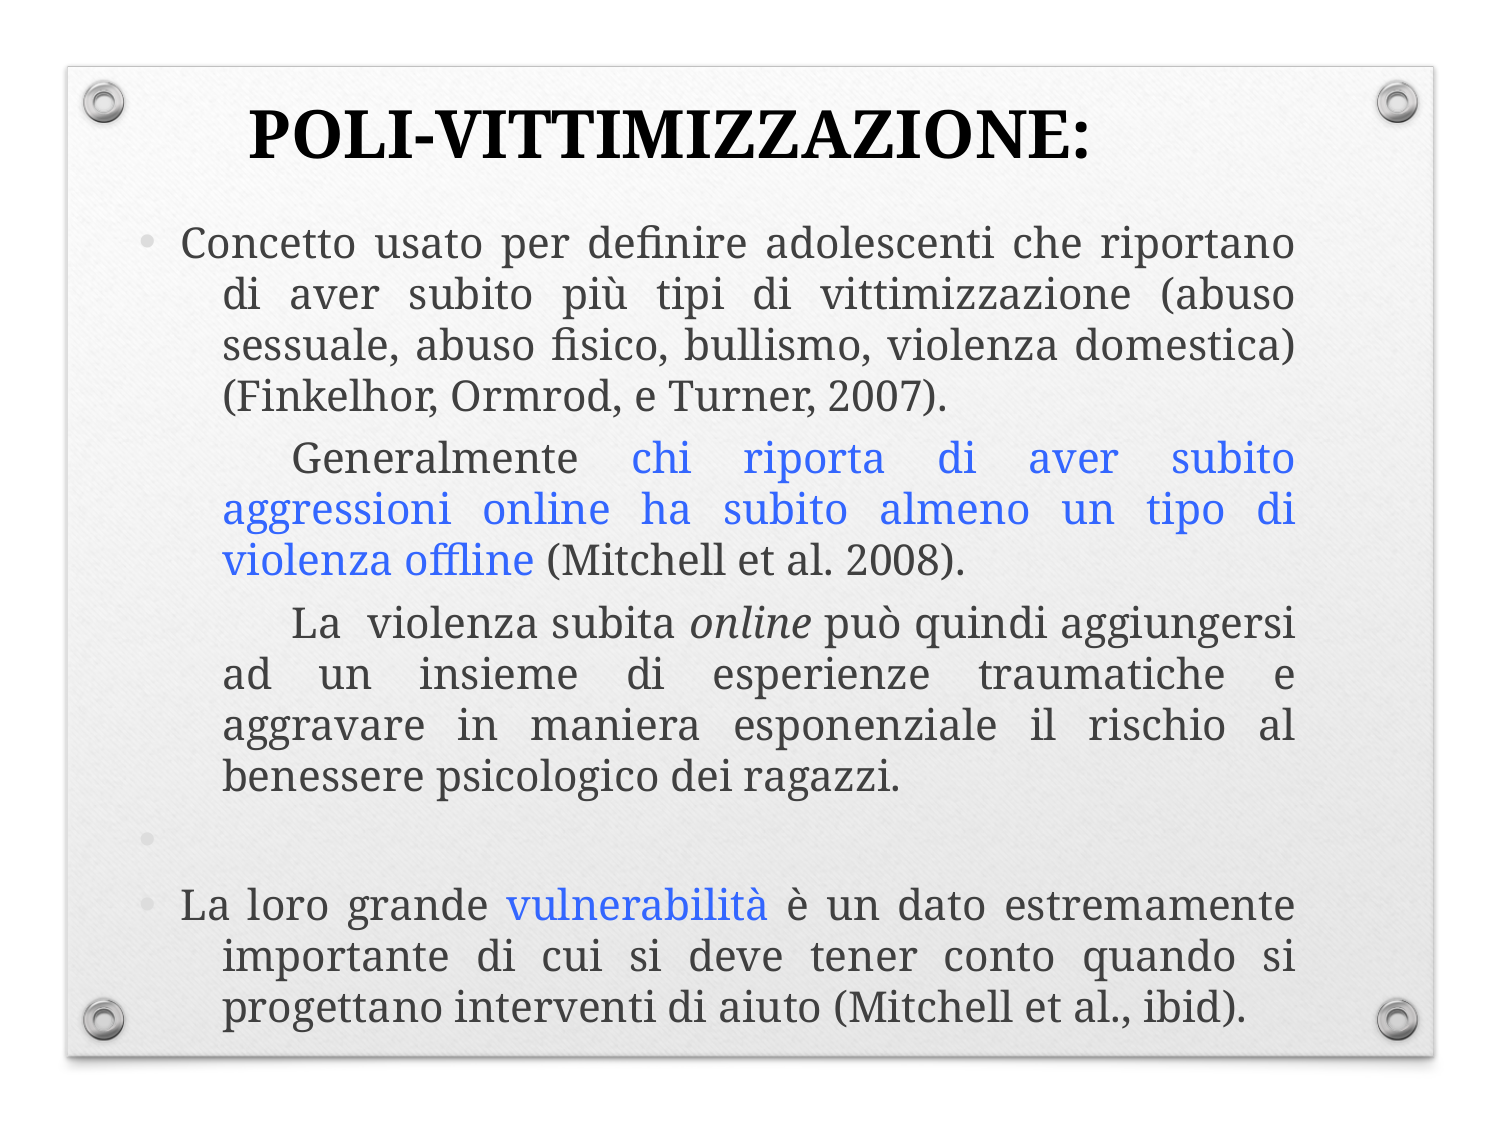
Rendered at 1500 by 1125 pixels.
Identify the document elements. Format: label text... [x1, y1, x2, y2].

title Poli-vittimizzazione: [76, 57, 1265, 208]
list Concetto usato per definire adolescenti che riportano di aver subito più tipi di vittimizzazione (abuso sessuale, abuso fisico, bullismo, violenza domestica) (Finkelhor, Ormrod, e Turner, 2007). Generalmente chi riporta di aver subito aggressioni online ha subito almeno un tipo di violenza offline (Mitchell et al. 2008). La violenza subita online può quindi aggiungersi ad un insieme di esperienze traumatiche e aggravare in maniera esponenziale il rischio al benessere psicologico dei ragazzi. La loro grande vulnerabilità è un dato estremamente importante di cui si deve tener conto quando si progettano interventi di aiuto (Mitchell et al., ibid). [123, 208, 1312, 1055]
